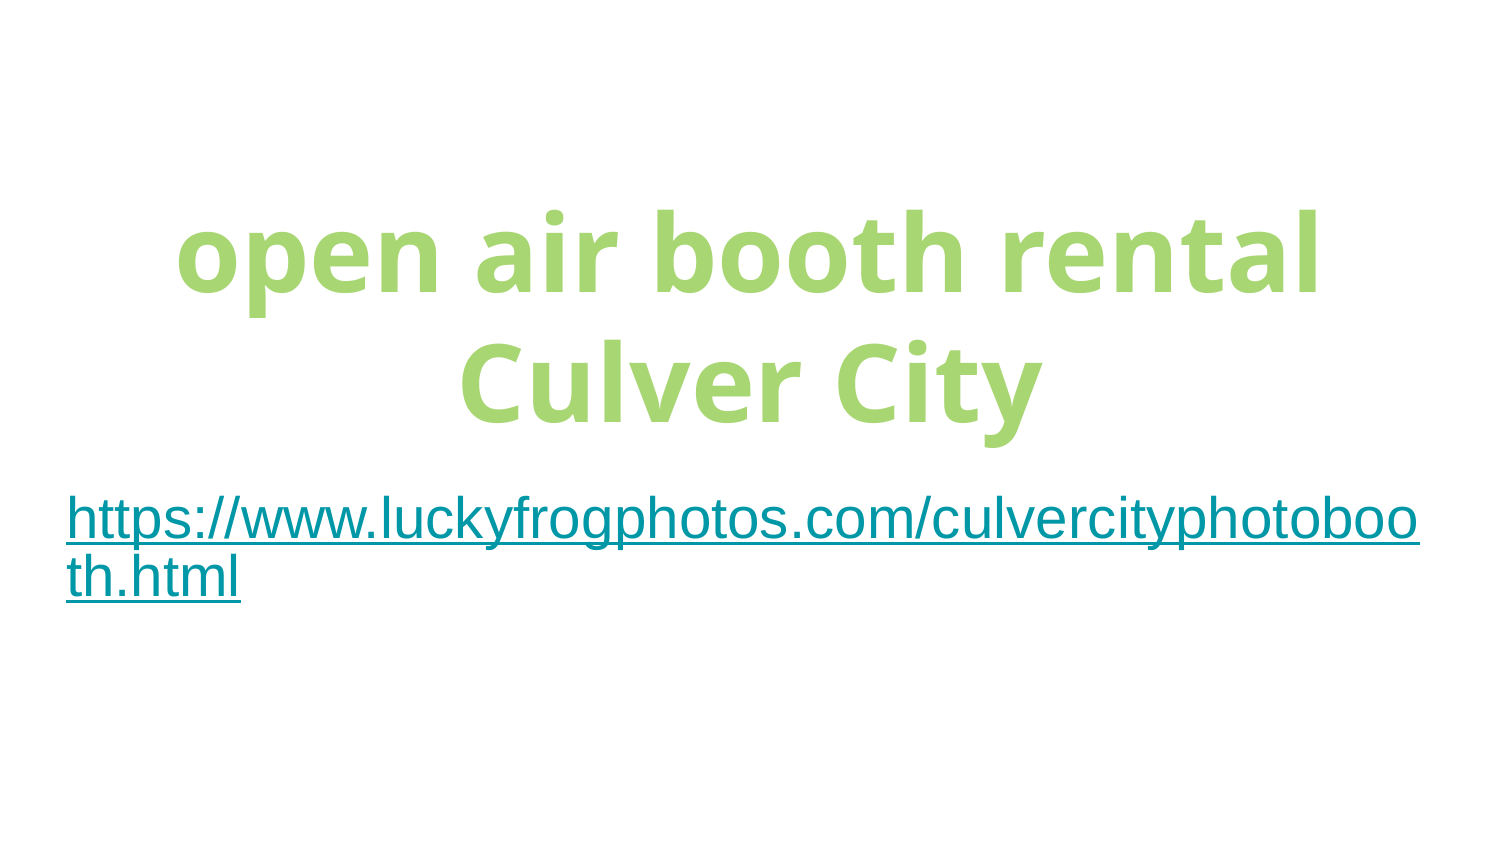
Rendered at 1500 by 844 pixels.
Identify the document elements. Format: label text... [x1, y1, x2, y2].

subtitle https://www.luckyfrogphotos.com/culvercityphotobooth.html [51, 464, 1449, 595]
title open air booth rental Culver City [51, 122, 1449, 459]
